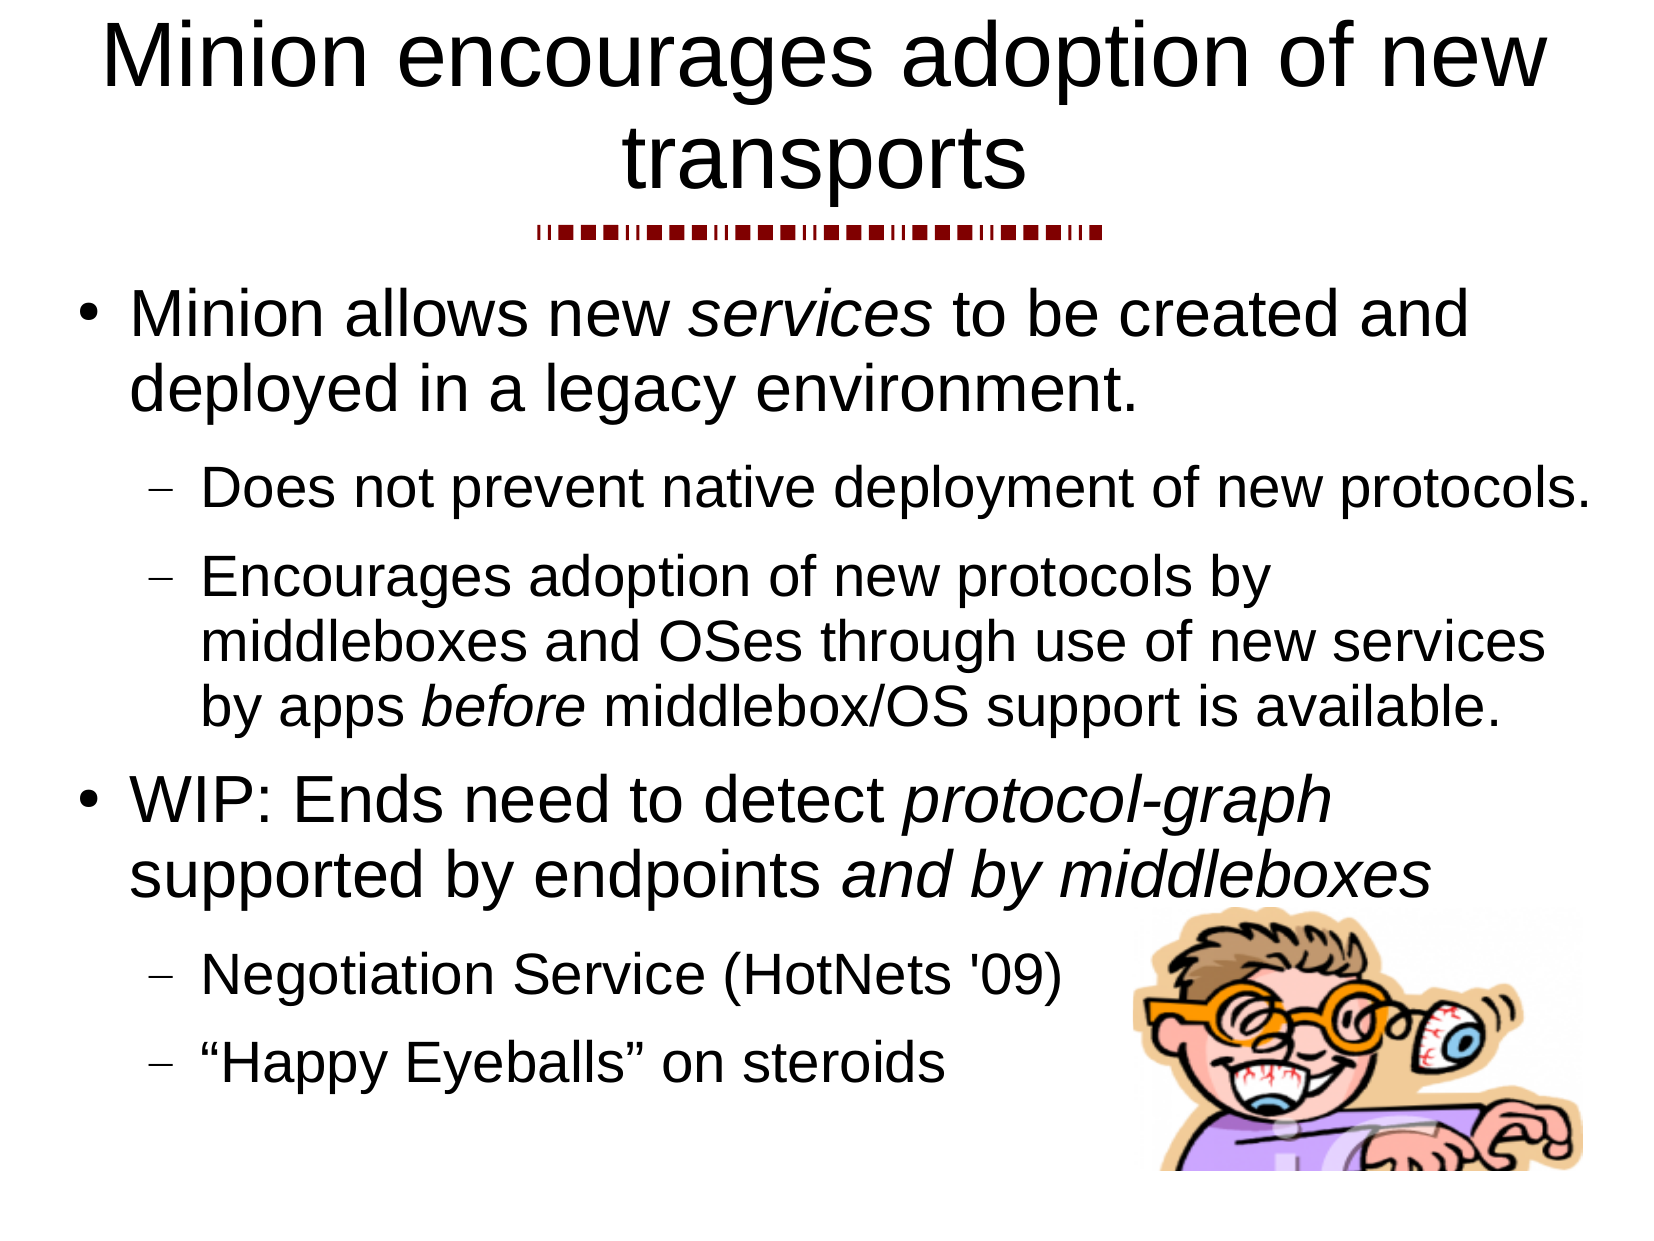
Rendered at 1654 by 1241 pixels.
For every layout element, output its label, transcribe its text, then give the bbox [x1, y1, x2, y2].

list Minion allows new services to be created and deployed in a legacy environment. Does not prevent native deployment of new protocols. Encourages adoption of new protocols by middleboxes and OSes through use of new services by apps before middlebox/OS support is available. WIP: Ends need to detect protocol-graph supported by endpoints and by middleboxes Negotiation Service (HotNets '09) “Happy Eyeballs” on steroids [59, 171, 1613, 1095]
title Minion encourages adoption of new transports [0, 3, 1651, 209]
picture [1132, 907, 1583, 1171]
